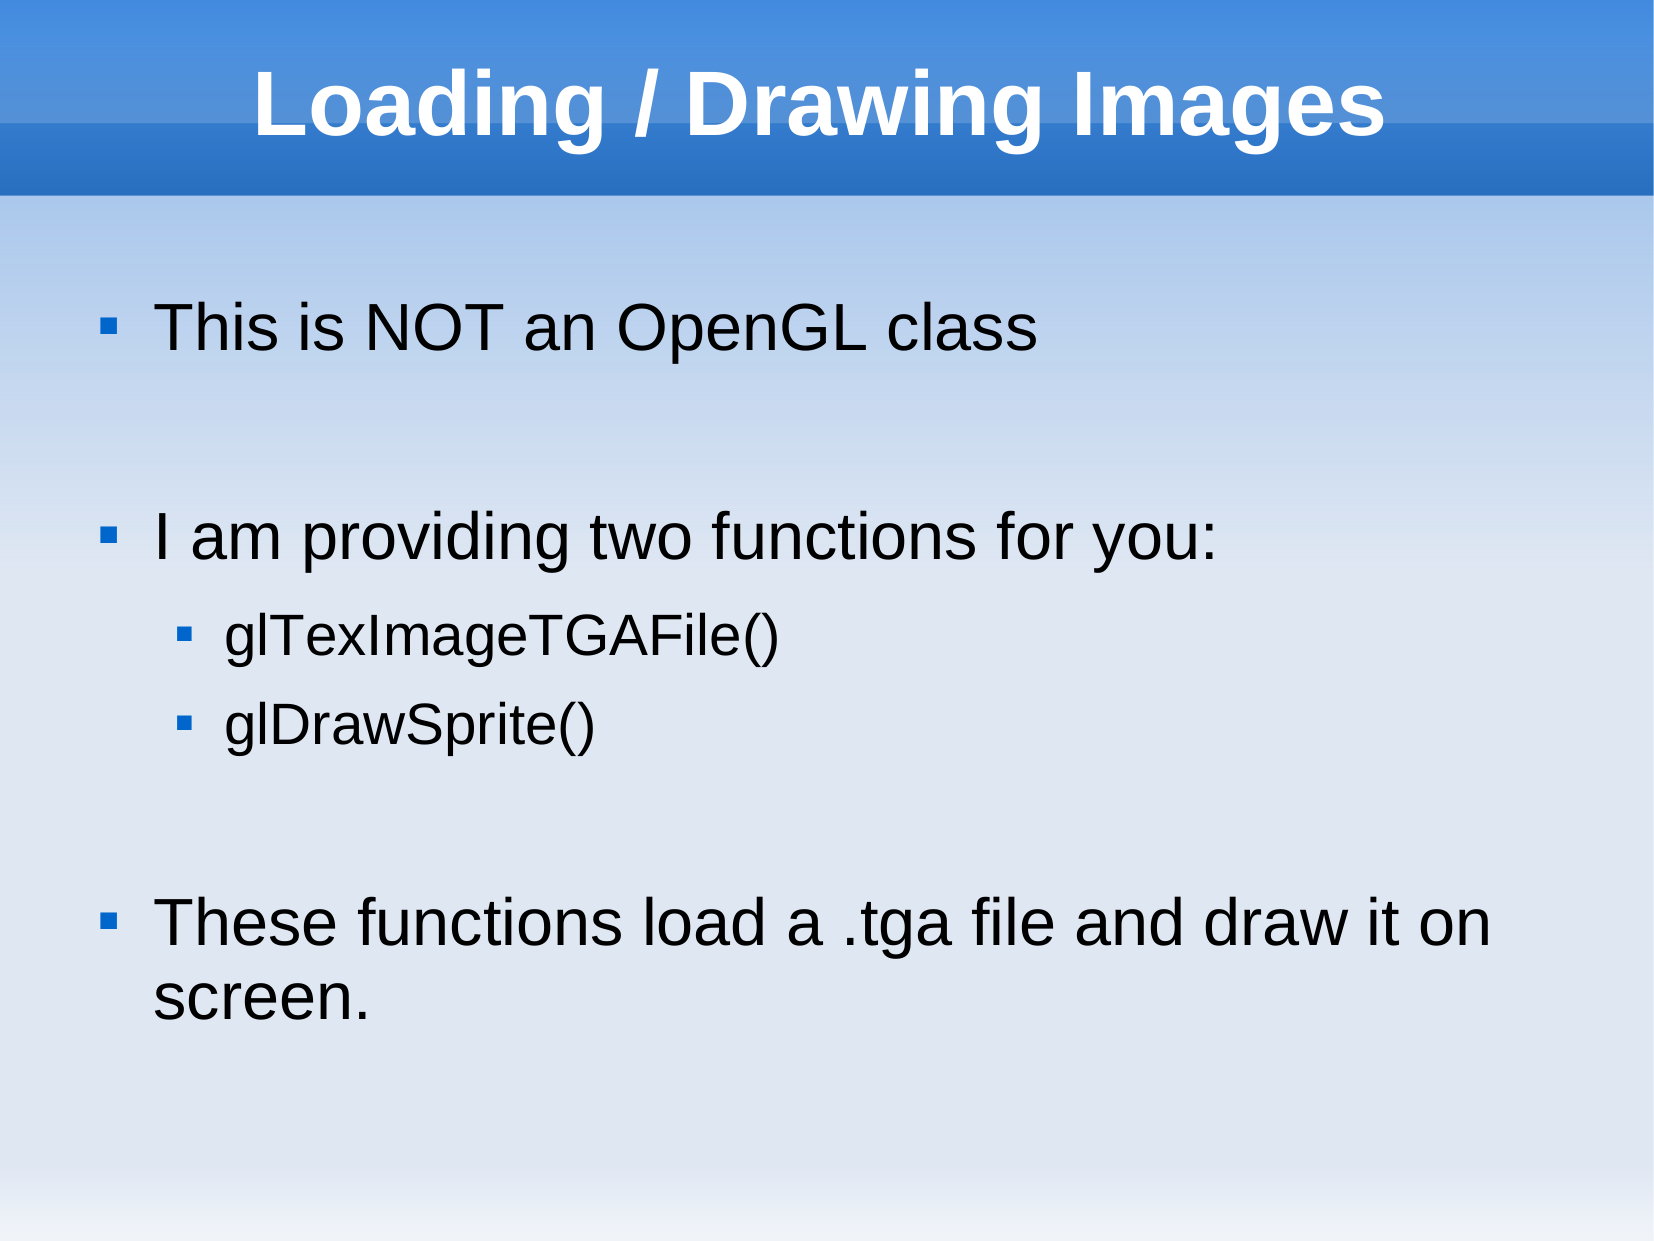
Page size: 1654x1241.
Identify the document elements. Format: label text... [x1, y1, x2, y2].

picture [0, 0, 1654, 1241]
list This is NOT an OpenGL class I am providing two functions for you: glTexImageTGAFile() glDrawSprite() These functions load a .tga file and draw it on screen. [82, 290, 1571, 1109]
title Loading / Drawing Images [76, 0, 1565, 208]
